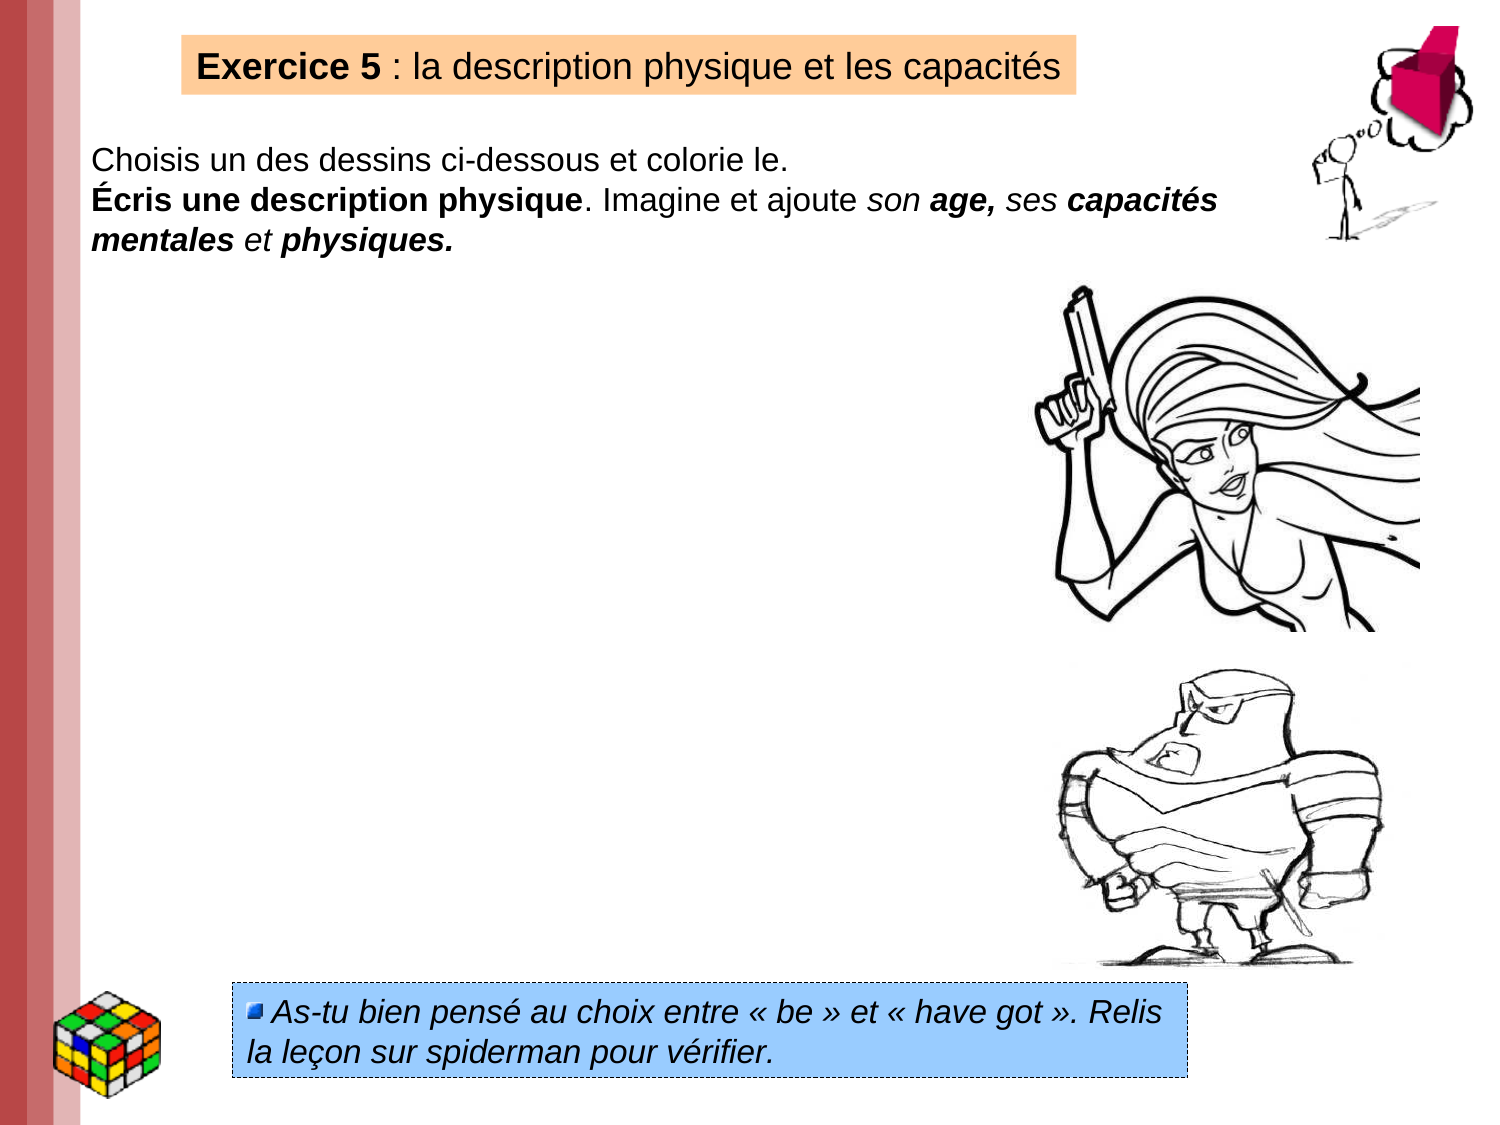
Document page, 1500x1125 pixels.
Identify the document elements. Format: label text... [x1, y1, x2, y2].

text_box Choisis un des dessins ci-dessous et colorie le. Écris une description physique. Imagine et ajoute son age, ses capacités mentales et physiques. [76, 130, 1351, 266]
picture [1010, 643, 1437, 983]
picture [1019, 280, 1420, 632]
text_box As-tu bien pensé au choix entre « be » et « have got ». Relis la leçon sur spiderman pour vérifier. [232, 982, 1188, 1078]
text_box Exercice 5 : la description physique et les capacités [181, 34, 1077, 95]
picture [1312, 26, 1474, 242]
picture [53, 991, 161, 1099]
